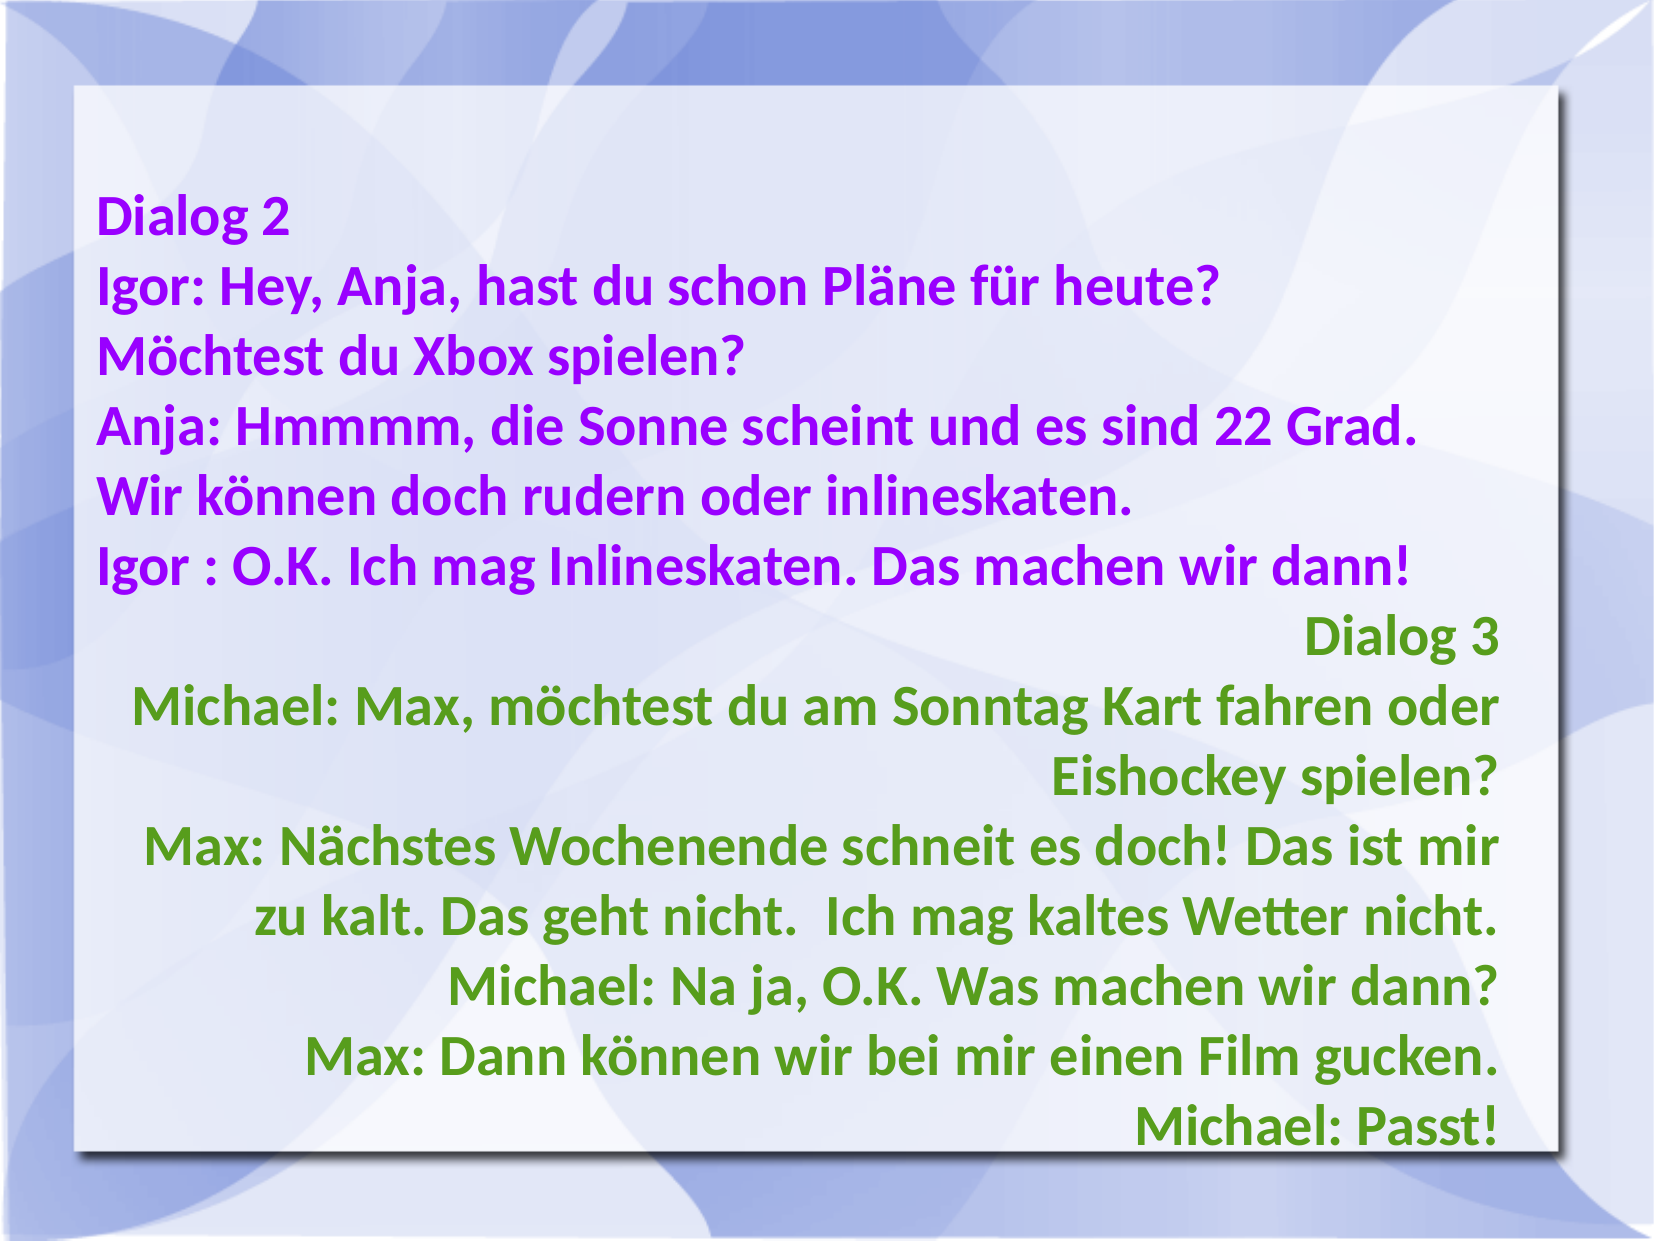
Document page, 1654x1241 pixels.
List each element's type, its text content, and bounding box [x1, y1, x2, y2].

text_box Dialog 2 Igor: Hey, Anja, hast du schon Pläne für heute? Möchtest du Xbox spielen? Anja: Hmmmm, die Sonne scheint und es sind 22 Grad. Wir können doch rudern oder inlineskaten. Igor : O.K. Ich mag Inlineskaten. Das machen wir dann! Dialog 3 Michael: Max, möchtest du am Sonntag Kart fahren oder Eishockey spielen? Max: Nächstes Wochenende schneit es doch! Das ist mir zu kalt. Das geht nicht. Ich mag kaltes Wetter nicht. Michael: Na ja, O.K. Was machen wir dann? Max: Dann können wir bei mir einen Film gucken. Michael: Passt! [81, 170, 1527, 1164]
